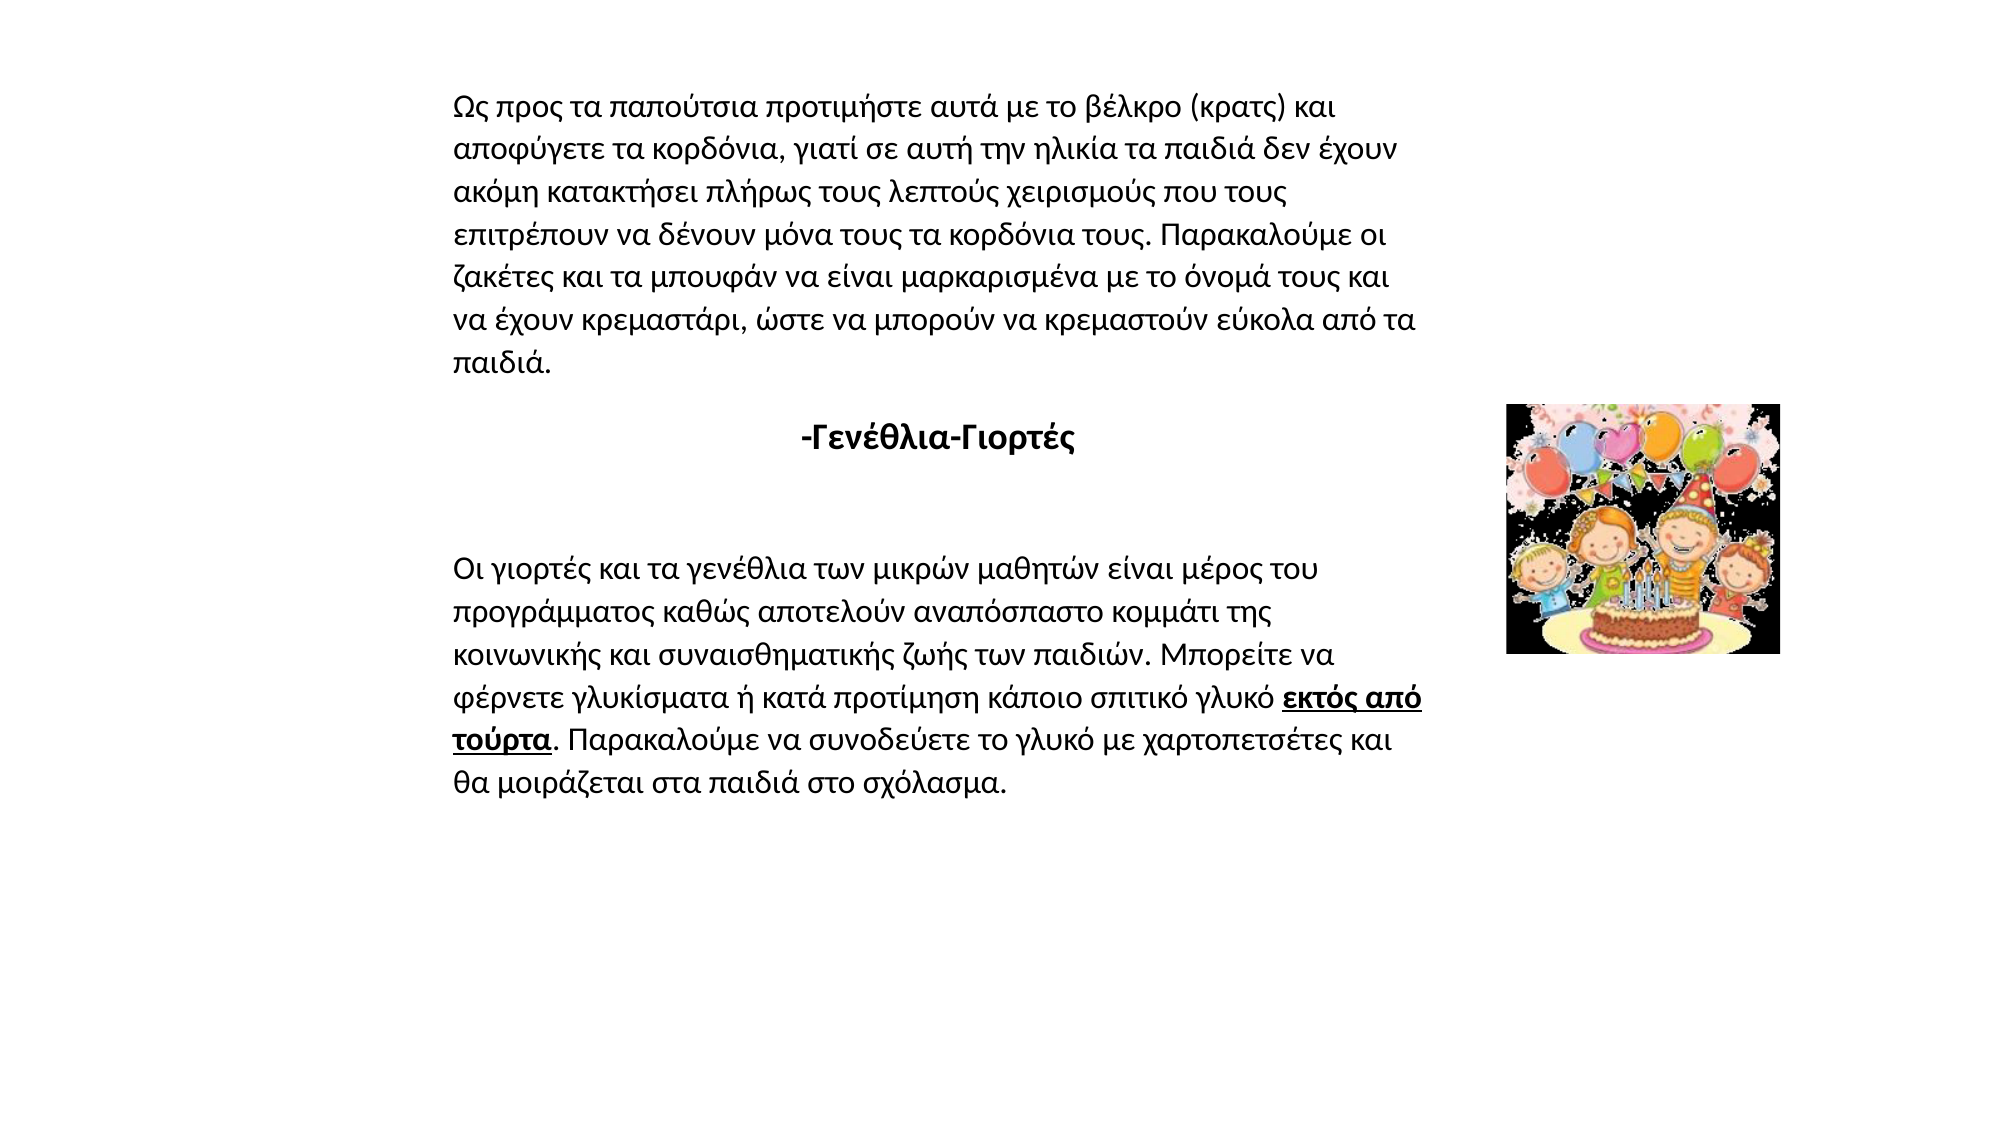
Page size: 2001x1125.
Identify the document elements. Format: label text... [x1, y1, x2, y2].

picture [1506, 404, 1781, 654]
text_box Οι γιορτές και τα γενέθλια των μικρών μαθητών είναι μέρος του προγράμματος καθώς αποτελούν αναπόσπαστο κομμάτι της κοινωνικής και συναισθηματικής ζωής των παιδιών. Μπορείτε να φέρνετε γλυκίσματα ή κατά προτίμηση κάποιο σπιτικό γλυκό εκτός από τούρτα. Παρακαλούμε να συνοδεύετε το γλυκό με χαρτοπετσέτες και θα μοιράζεται στα παιδιά στο σχόλασμα. [438, 537, 1438, 808]
text_box -Γενέθλια-Γιορτές [786, 405, 1090, 465]
text_box Ως προς τα παπούτσια προτιμήστε αυτά με το βέλκρο (κρατς) και αποφύγετε τα κορδόνια, γιατί σε αυτή την ηλικία τα παιδιά δεν έχουν ακόμη κατακτήσει πλήρως τους λεπτούς χειρισμούς που τους επιτρέπουν να δένουν μόνα τους τα κορδόνια τους. Παρακαλούμε οι ζακέτες και τα μπουφάν να είναι μαρκαρισμένα με το όνομά τους και να έχουν κρεμαστάρι, ώστε να μπορούν να κρεμαστούν εύκολα από τα παιδιά. [438, 74, 1438, 388]
